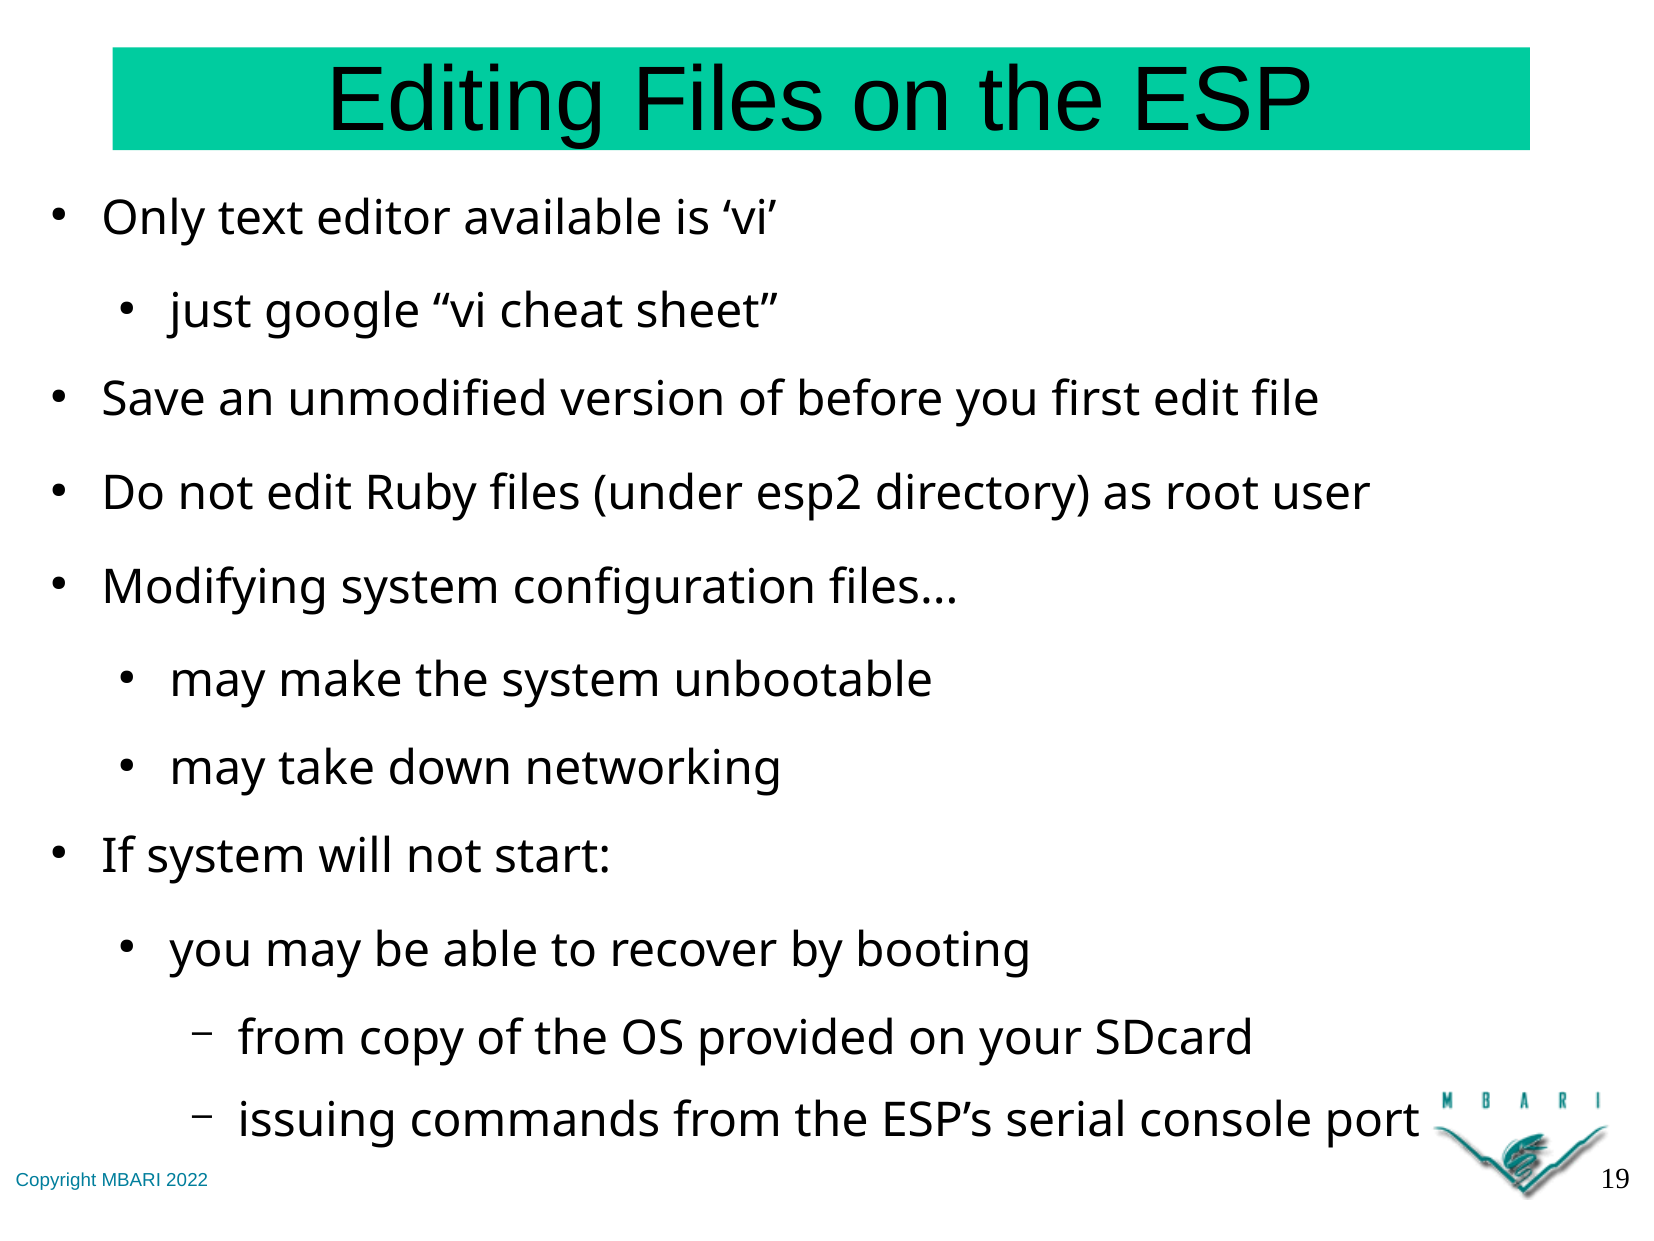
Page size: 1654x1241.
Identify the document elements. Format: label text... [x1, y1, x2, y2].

picture [1426, 1091, 1613, 1200]
title Editing Files on the ESP [112, 47, 1530, 151]
list Only text editor available is ‘vi’ just google “vi cheat sheet” Save an unmodified version of before you first edit file Do not edit Ruby files (under esp2 directory) as root user Modifying system configuration files... may make the system unbootable may take down networking If system will not start: you may be able to recover by booting from copy of the OS provided on your SDcard issuing commands from the ESP’s serial console port [33, 183, 1609, 1152]
